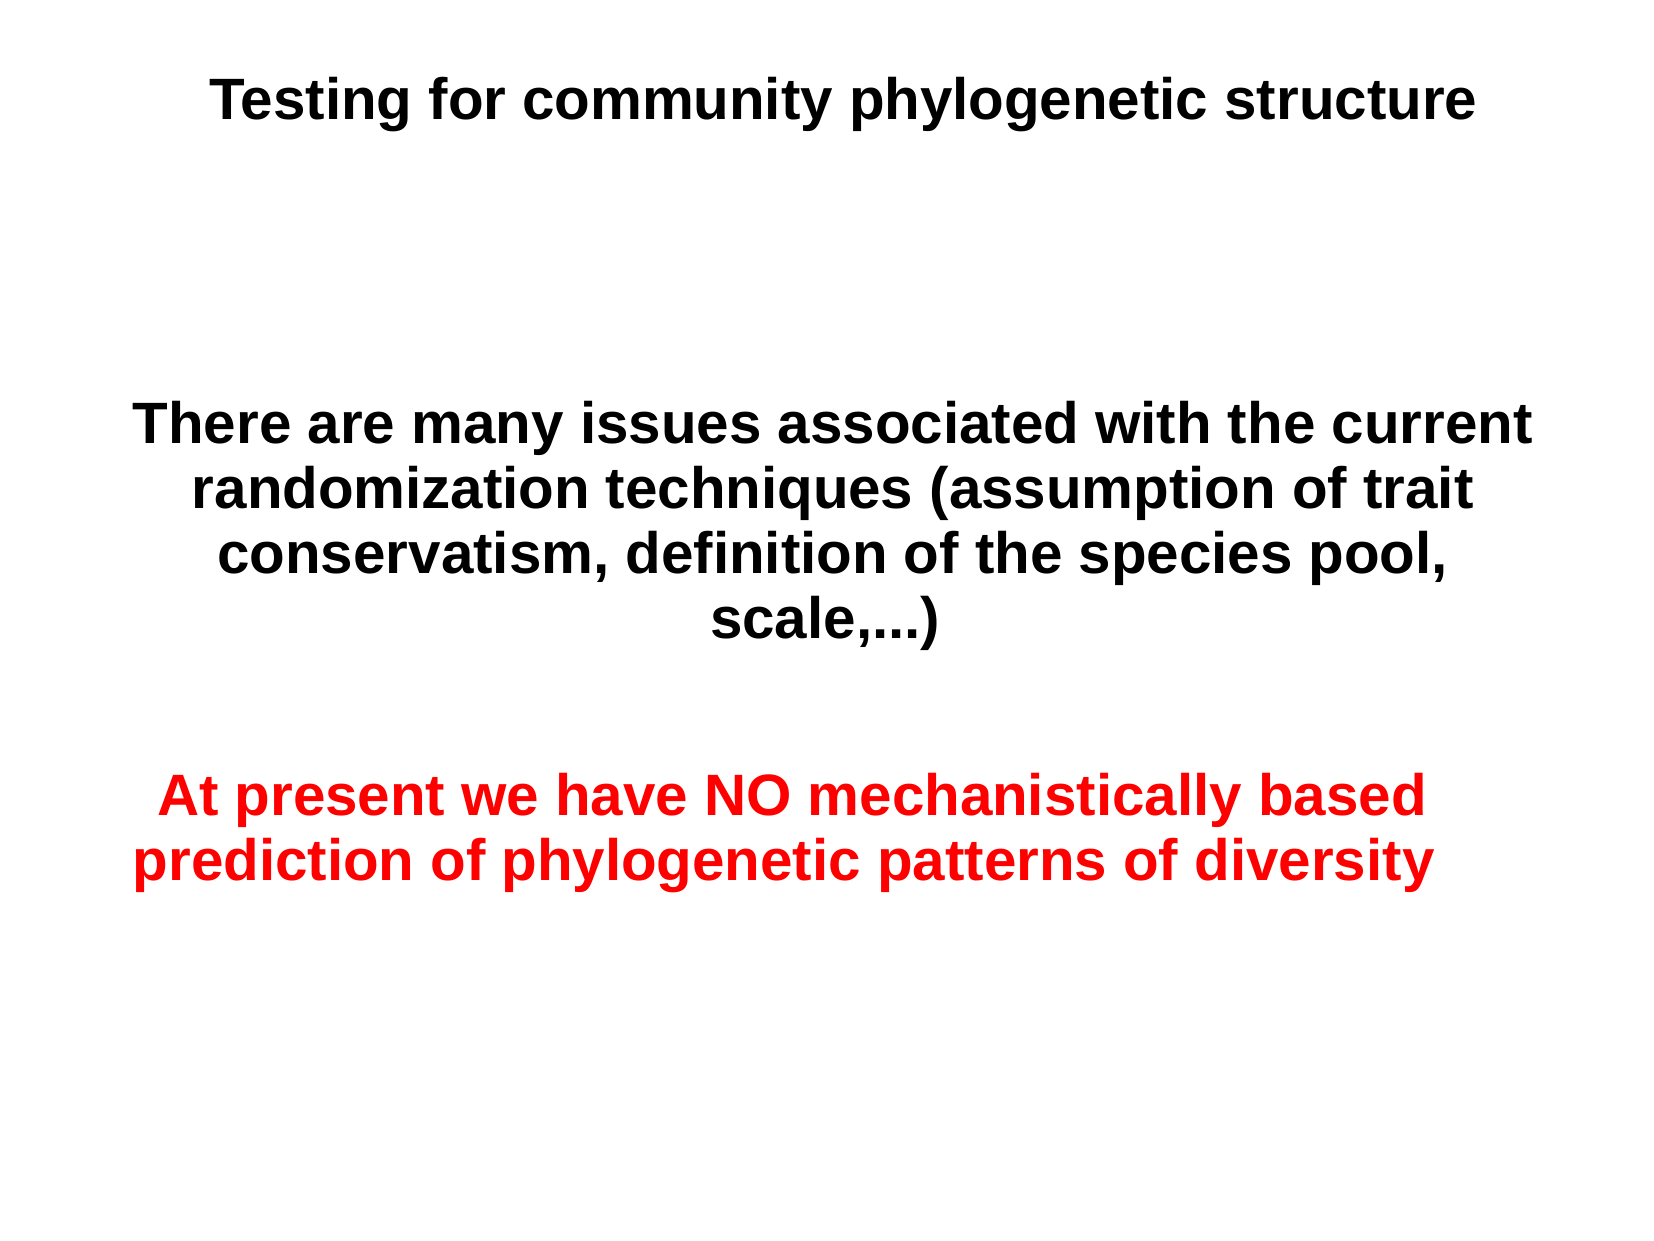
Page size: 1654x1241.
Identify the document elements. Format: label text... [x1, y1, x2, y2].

text_box At present we have NO mechanistically based prediction of phylogenetic patterns of diversity [118, 755, 1595, 904]
text_box There are many issues associated with the current randomization techniques (assumption of trait conservatism, definition of the species pool, scale,...) [118, 383, 1595, 665]
text_box Testing for community phylogenetic structure [194, 58, 1512, 141]
